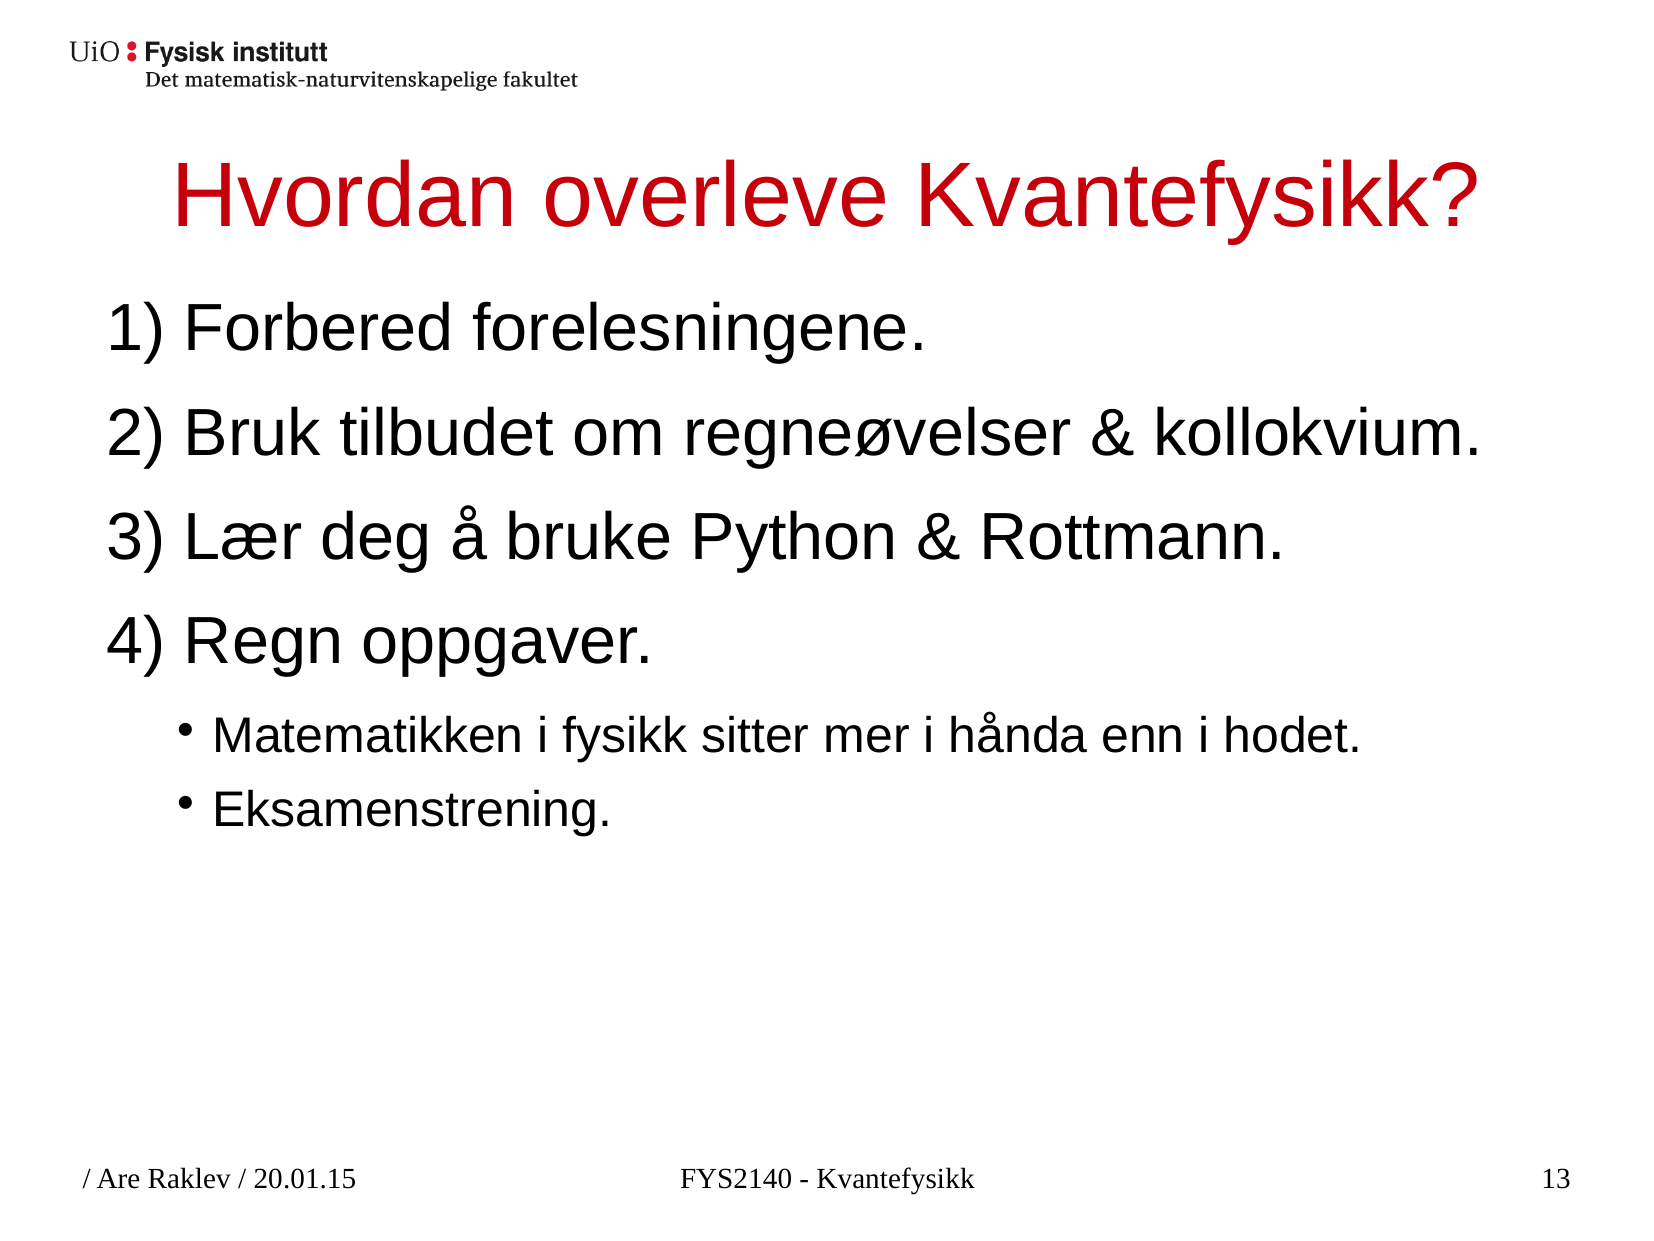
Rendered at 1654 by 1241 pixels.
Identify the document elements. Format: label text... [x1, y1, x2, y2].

list Forbered forelesningene. Bruk tilbudet om regneøvelser & kollokvium. Lær deg å bruke Python & Rottmann. Regn oppgaver. Matematikken i fysikk sitter mer i hånda enn i hodet. Eksamenstrening. [106, 290, 1595, 1094]
picture [68, 37, 581, 93]
title Hvordan overleve Kvantefysikk? [82, 90, 1571, 298]
